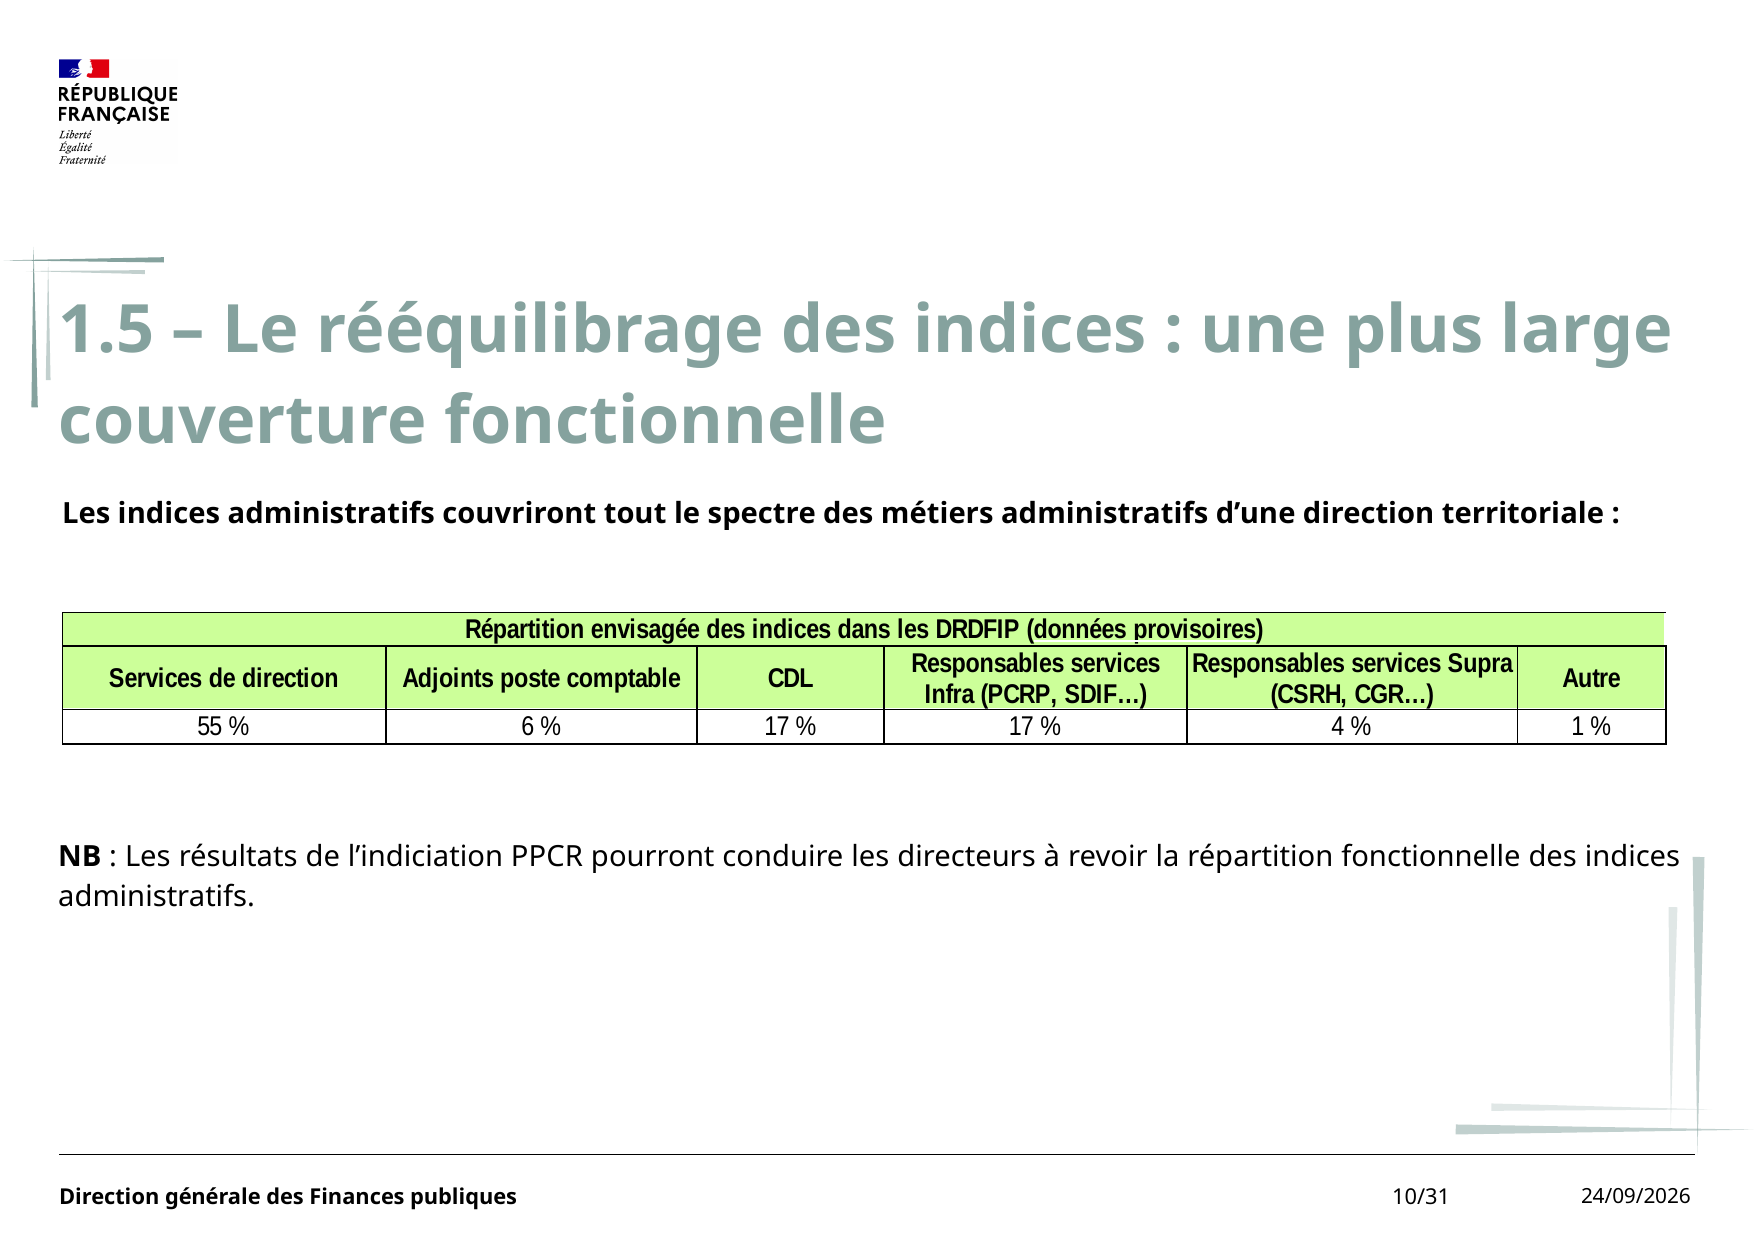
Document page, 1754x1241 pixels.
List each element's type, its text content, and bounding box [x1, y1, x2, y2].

chart [62, 612, 1669, 747]
text_box Les indices administratifs couvriront tout le spectre des métiers administratifs d’une direction territoriale : [47, 485, 1675, 572]
text_box NB : Les résultats de l’indiciation PPCR pourront conduire les directeurs à revoir la répartition fonctionnelle des indices administratifs. [43, 827, 1697, 919]
picture [59, 59, 178, 164]
list 1.5 – Le rééquilibrage des indices : une plus large couverture fonctionnelle [59, 281, 1675, 485]
list 1.5 – Le rééquilibrage des indices : une plus large couverture fonctionnelle [59, 572, 1675, 747]
